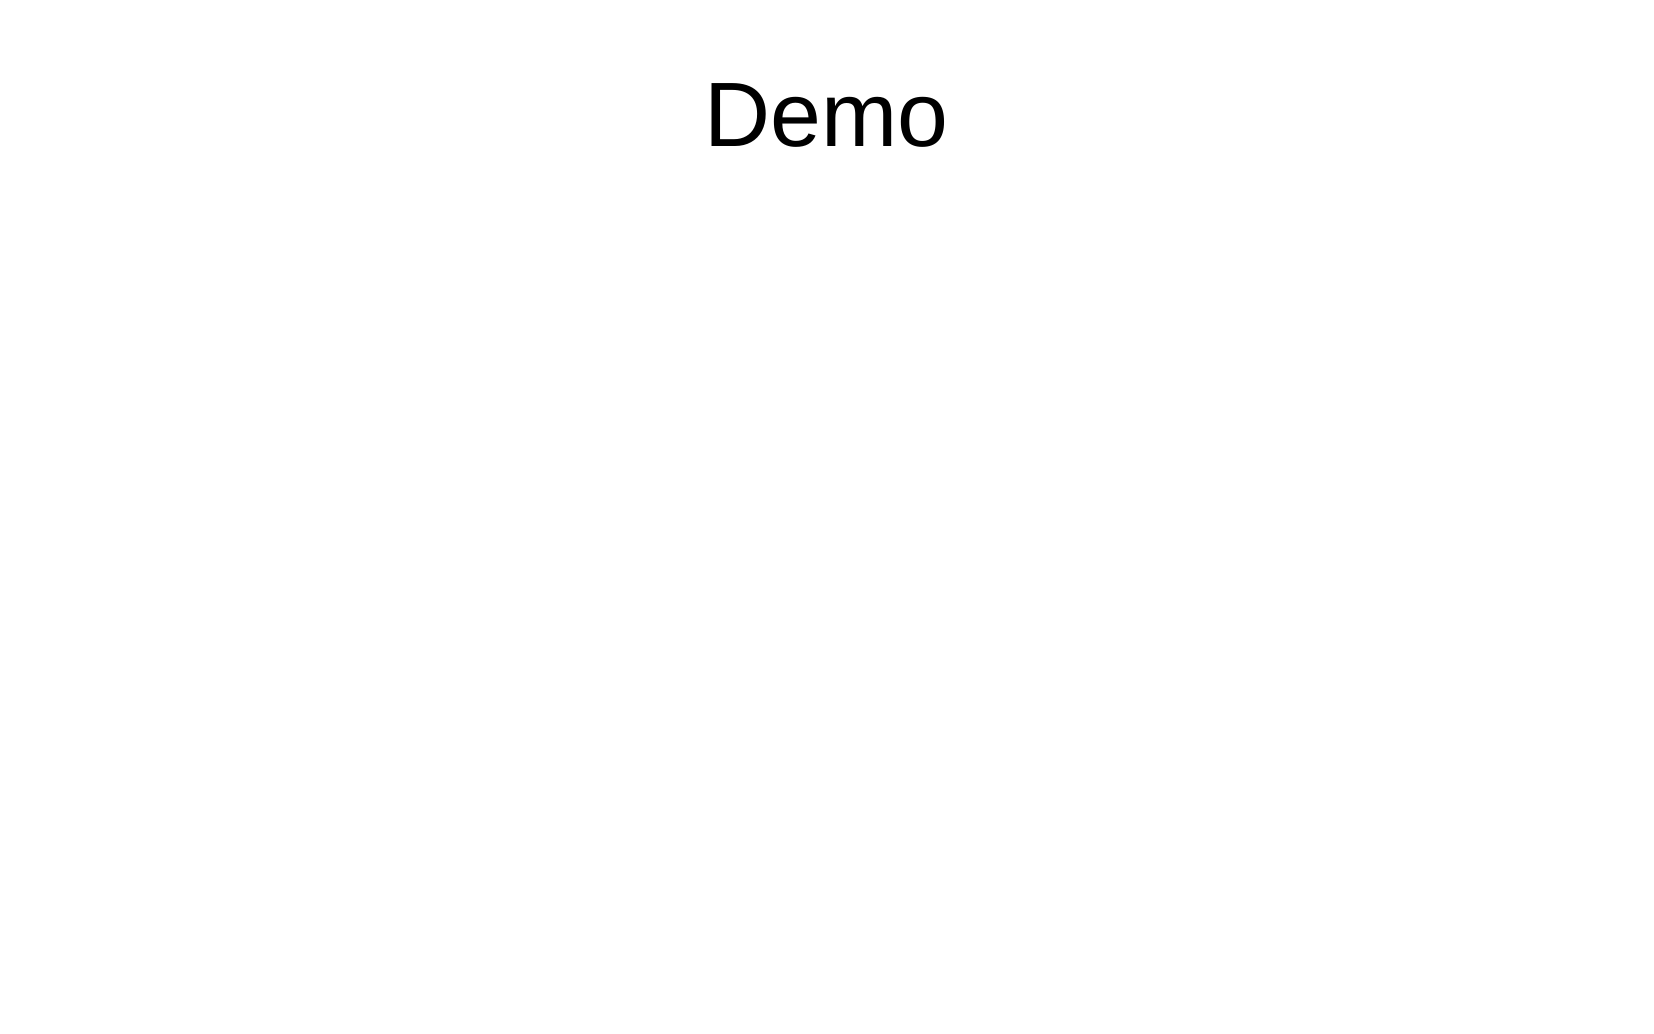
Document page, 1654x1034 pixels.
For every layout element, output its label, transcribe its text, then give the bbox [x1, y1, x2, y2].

title Demo [82, 36, 1571, 193]
